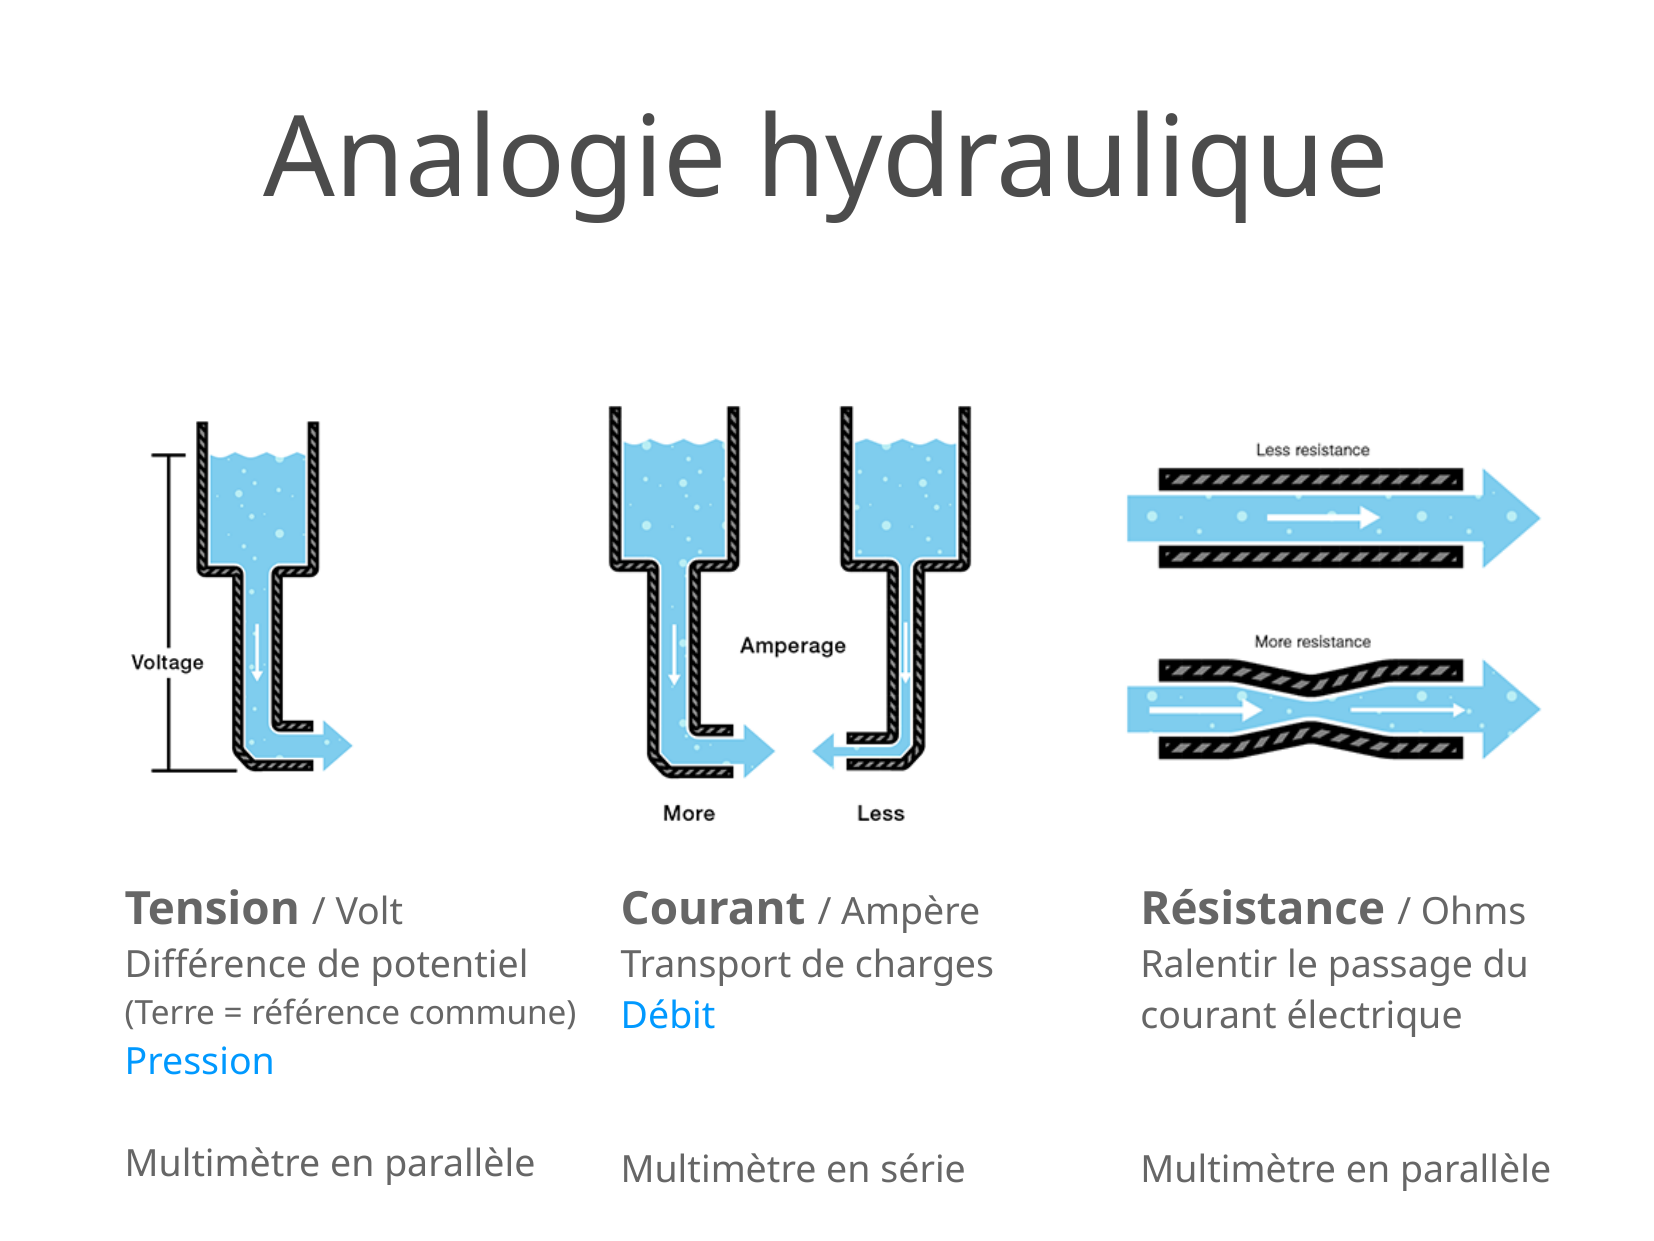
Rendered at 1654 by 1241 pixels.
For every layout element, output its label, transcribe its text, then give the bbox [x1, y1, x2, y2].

picture [82, 383, 400, 806]
text_box Résistance / Ohms Ralentir le passage du courant électrique Multimètre en parallèle [1125, 868, 1557, 1145]
title Analogie hydraulique [82, 49, 1571, 257]
text_box Tension / Volt Différence de potentiel (Terre = référence commune) Pression Multimètre en parallèle [109, 868, 578, 1224]
text_box Courant / Ampère Transport de charges Débit Multimètre en série [605, 868, 995, 1145]
picture [1118, 419, 1554, 791]
picture [578, 371, 1008, 845]
